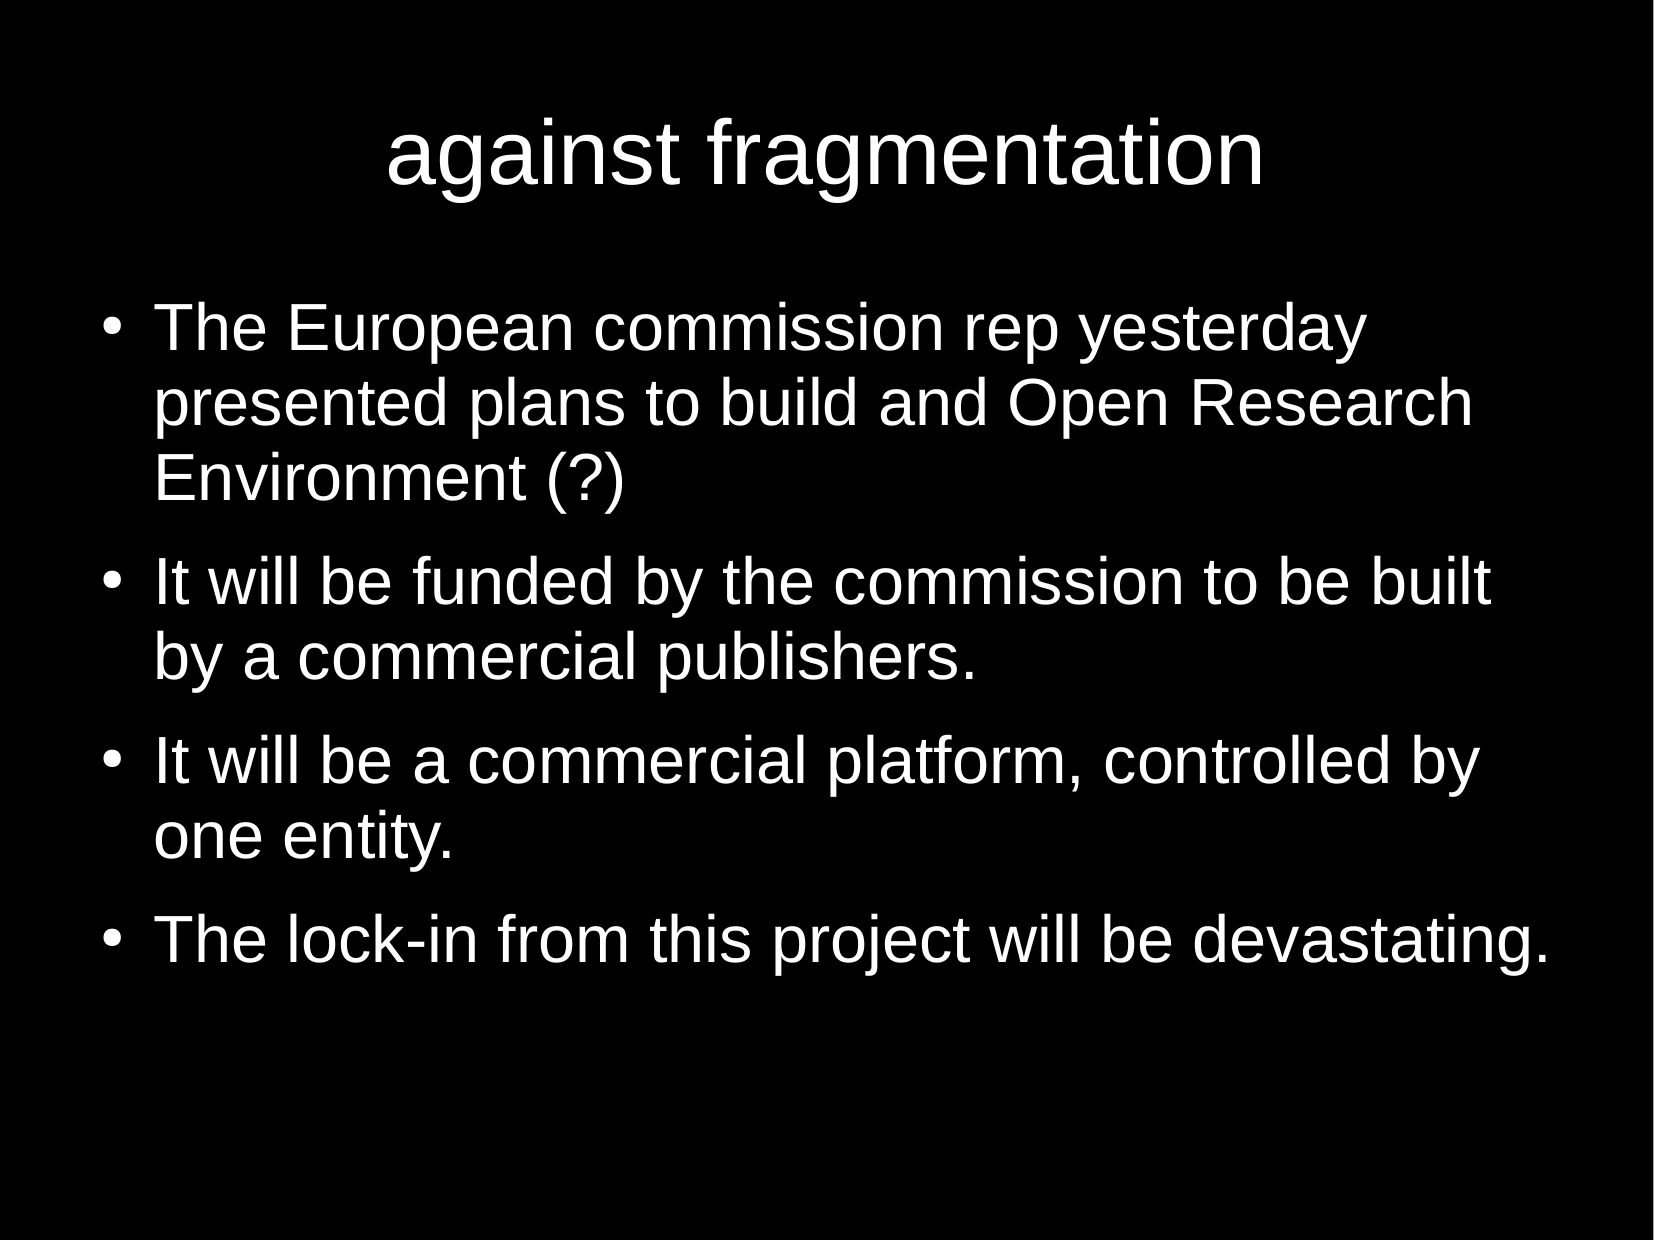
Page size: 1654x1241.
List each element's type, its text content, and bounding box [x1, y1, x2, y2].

title against fragmentation [82, 49, 1571, 257]
list The European commission rep yesterday presented plans to build and Open Research Environment (?) It will be funded by the commission to be built by a commercial publishers. It will be a commercial platform, controlled by one entity. The lock-in from this project will be devastating. [82, 290, 1571, 1010]
